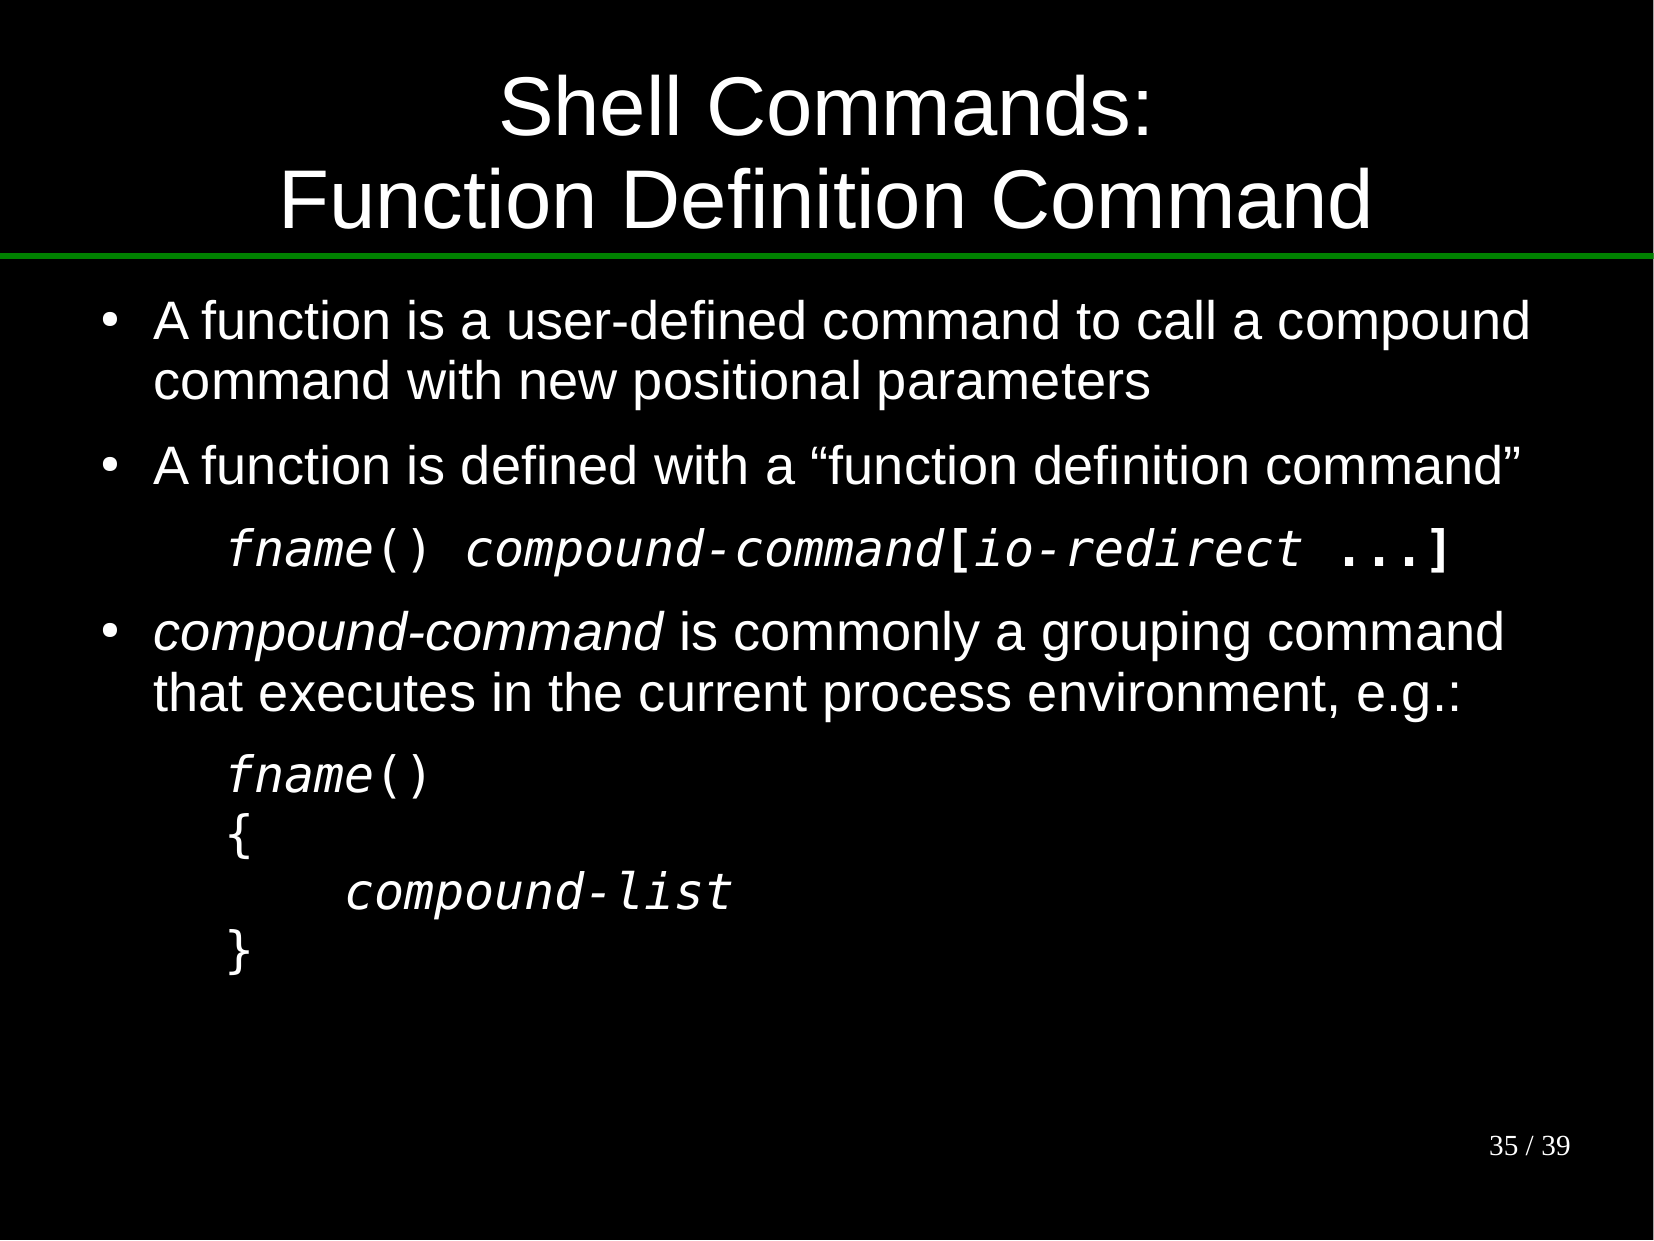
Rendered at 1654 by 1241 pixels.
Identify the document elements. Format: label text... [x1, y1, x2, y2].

title Shell Commands: Function Definition Command [82, 49, 1571, 257]
list A function is a user-defined command to call a compound command with new positional parameters A function is defined with a “function definition command” fname() compound-command[io-redirect ...] compound-command is commonly a grouping command that executes in the current process environment, e.g.: fname() { compound-list } [82, 290, 1538, 1010]
